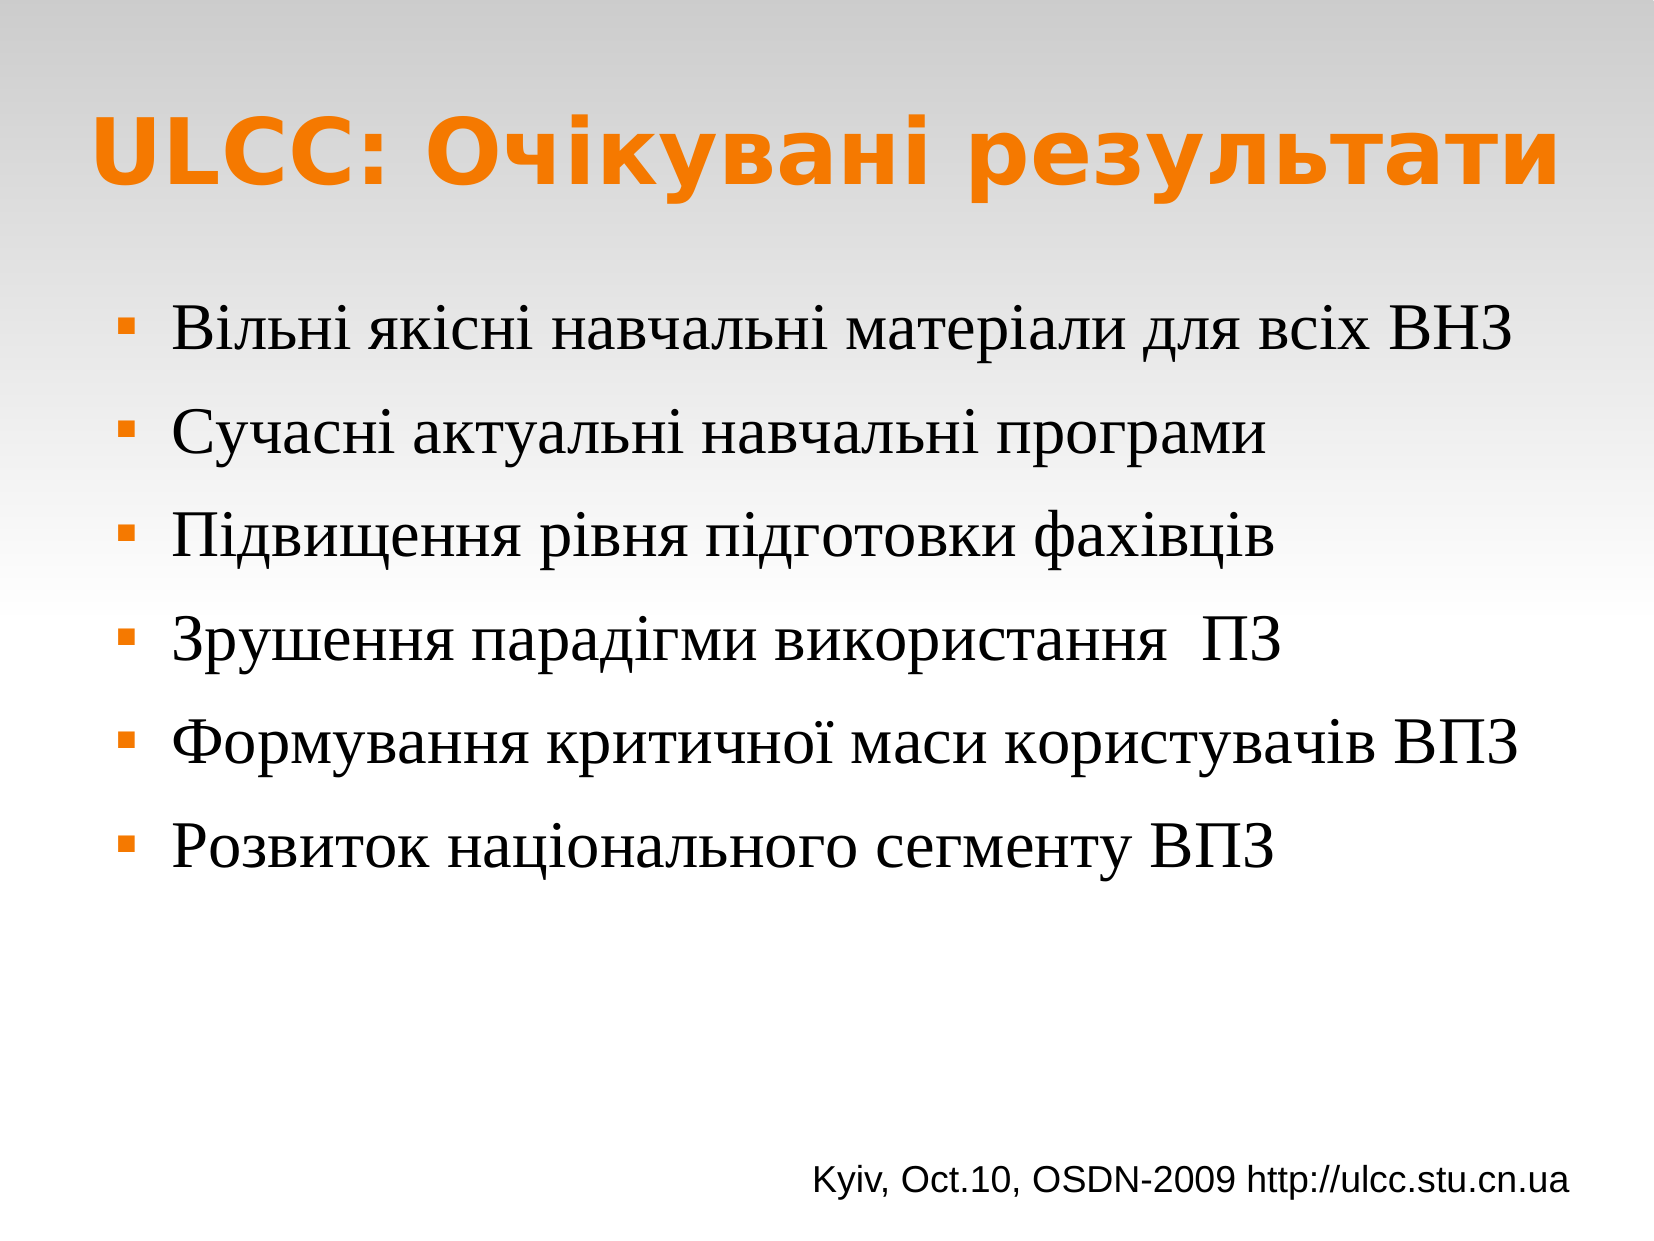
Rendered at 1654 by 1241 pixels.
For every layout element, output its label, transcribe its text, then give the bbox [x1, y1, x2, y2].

list Вільні якісні навчальні матеріали для всіх ВНЗ Сучасні актуальні навчальні програми Підвищення рівня підготовки фахівців Зрушення парадігми використання ПЗ Формування критичної маси користувачів ВПЗ Розвиток національного сегменту ВПЗ [82, 290, 1571, 1109]
title ULCC: Очікувані результати [82, 56, 1571, 250]
text_box Kyiv, Oct.10, OSDN-2009 http://ulcc.stu.cn.ua [797, 1151, 1600, 1209]
